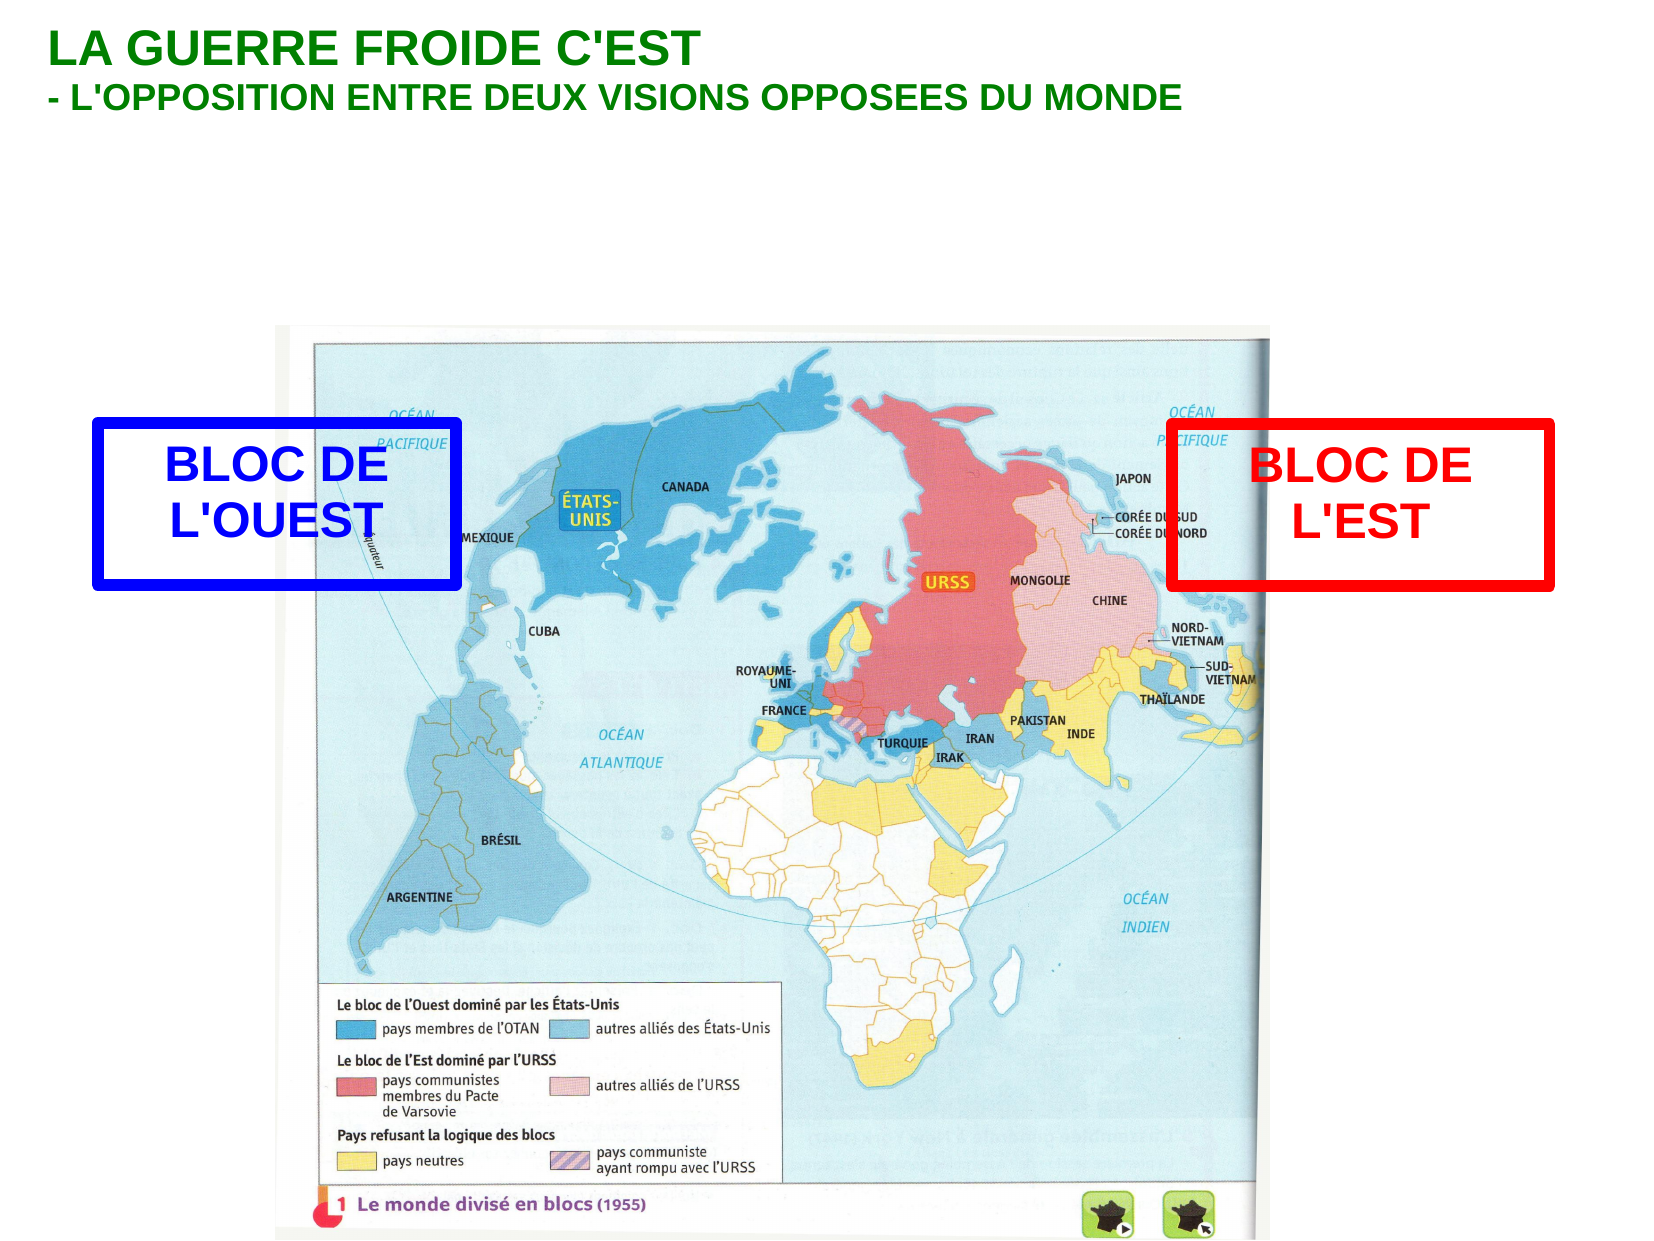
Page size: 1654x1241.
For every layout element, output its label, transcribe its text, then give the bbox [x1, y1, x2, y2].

text_box BLOC DE L'EST [1171, 424, 1550, 586]
text_box LA GUERRE FROIDE C'EST - L'OPPOSITION ENTRE DEUX VISIONS OPPOSEES DU MONDE [32, 13, 1628, 289]
text_box BLOC DE L'OUEST [97, 423, 456, 585]
picture [275, 325, 1270, 1241]
